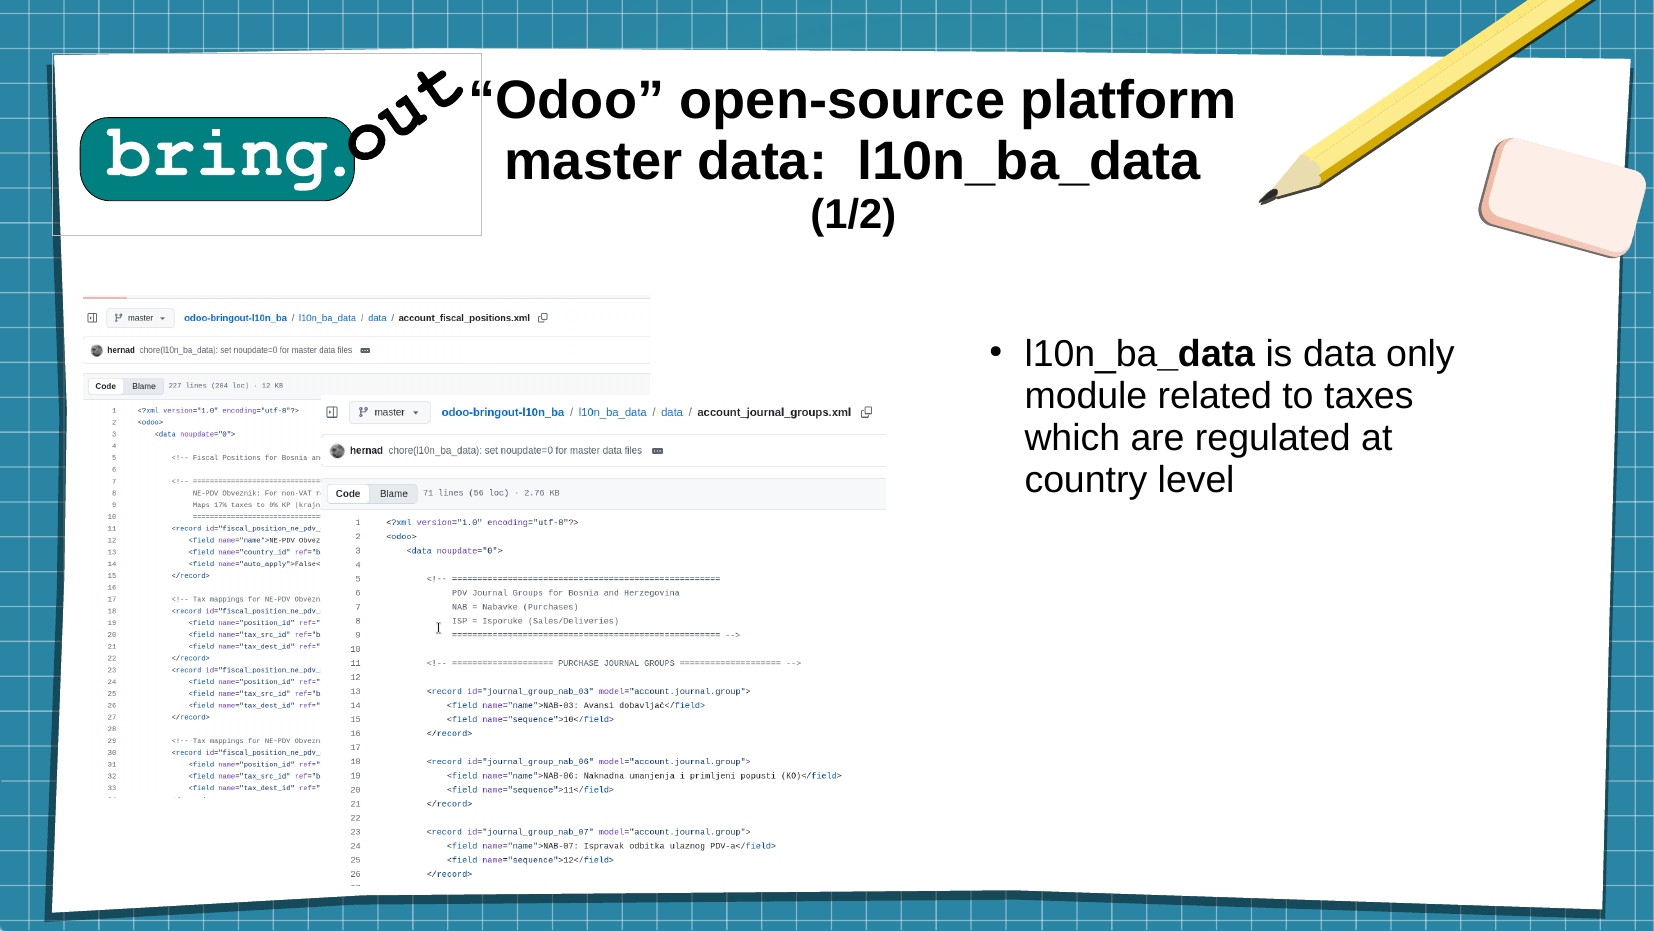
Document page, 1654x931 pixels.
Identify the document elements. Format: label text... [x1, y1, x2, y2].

text_box l10n_ba_data is data only module related to taxes which are regulated at country level [974, 324, 1506, 798]
picture [51, 53, 454, 237]
title “Odoo” open-source platform master data: l10n_ba_data (1/2) [454, 23, 1252, 284]
picture [83, 295, 886, 886]
